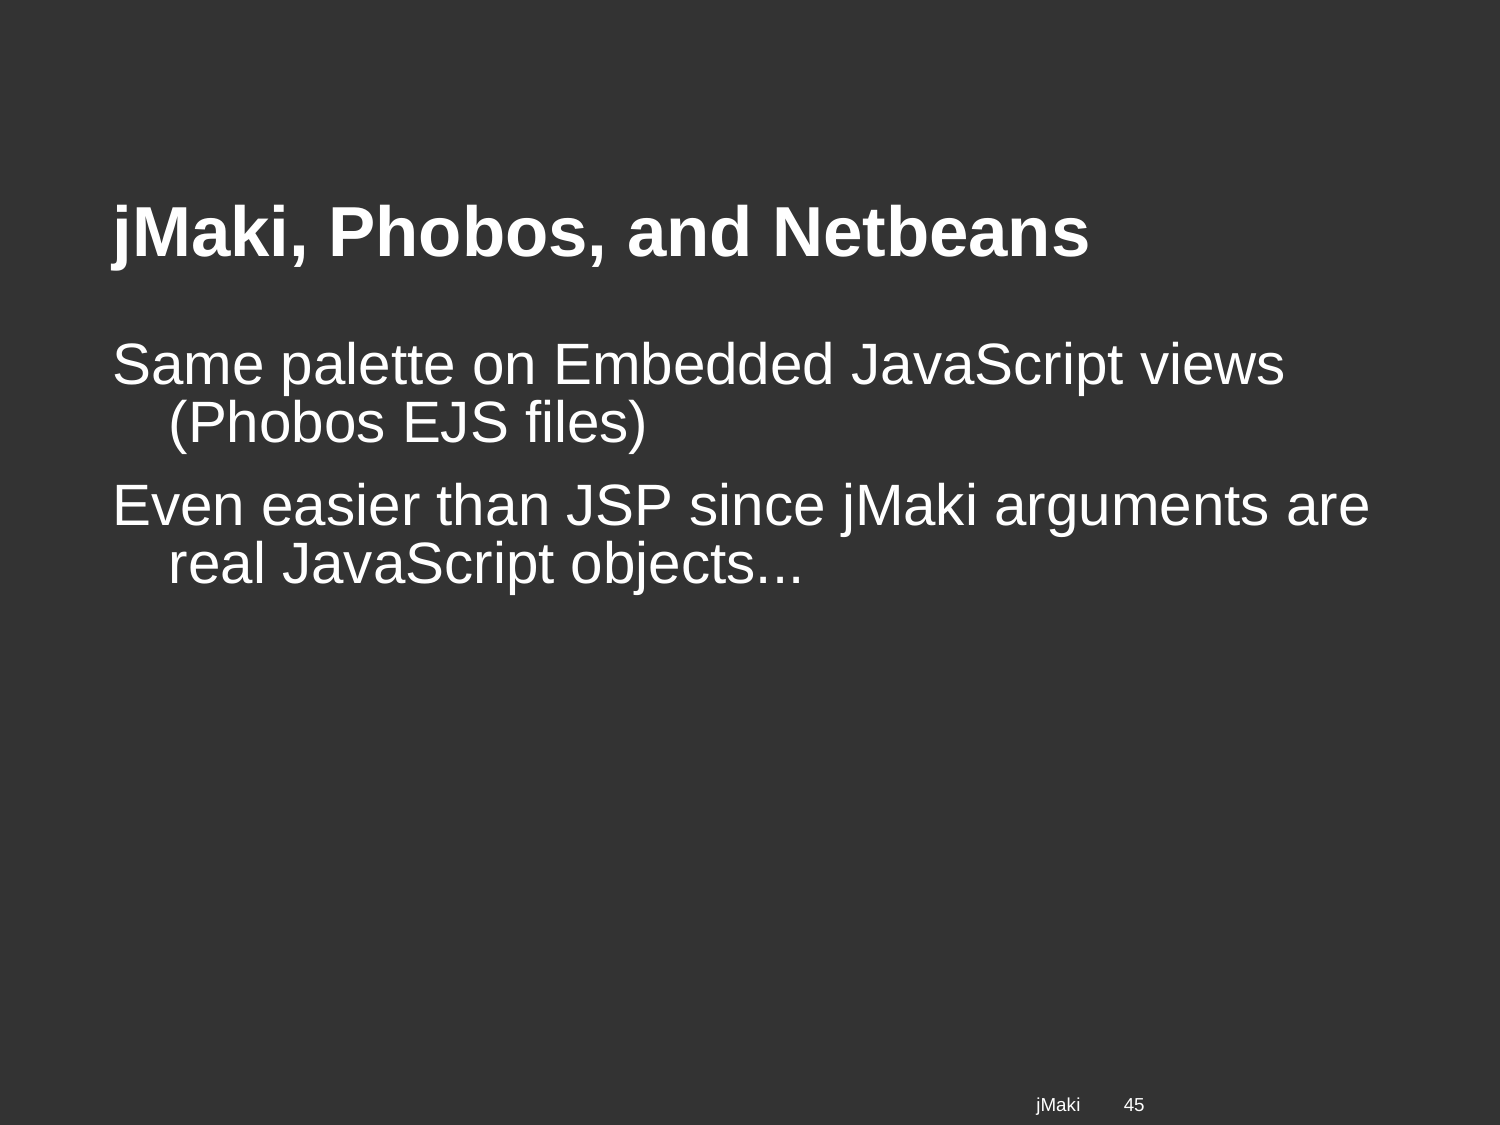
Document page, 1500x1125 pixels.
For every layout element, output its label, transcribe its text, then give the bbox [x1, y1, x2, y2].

title jMaki, Phobos, and Netbeans [112, 119, 1417, 271]
list Same palette on Embedded JavaScript views (Phobos EJS files) Even easier than JSP since jMaki arguments are real JavaScript objects... [112, 337, 1463, 1030]
